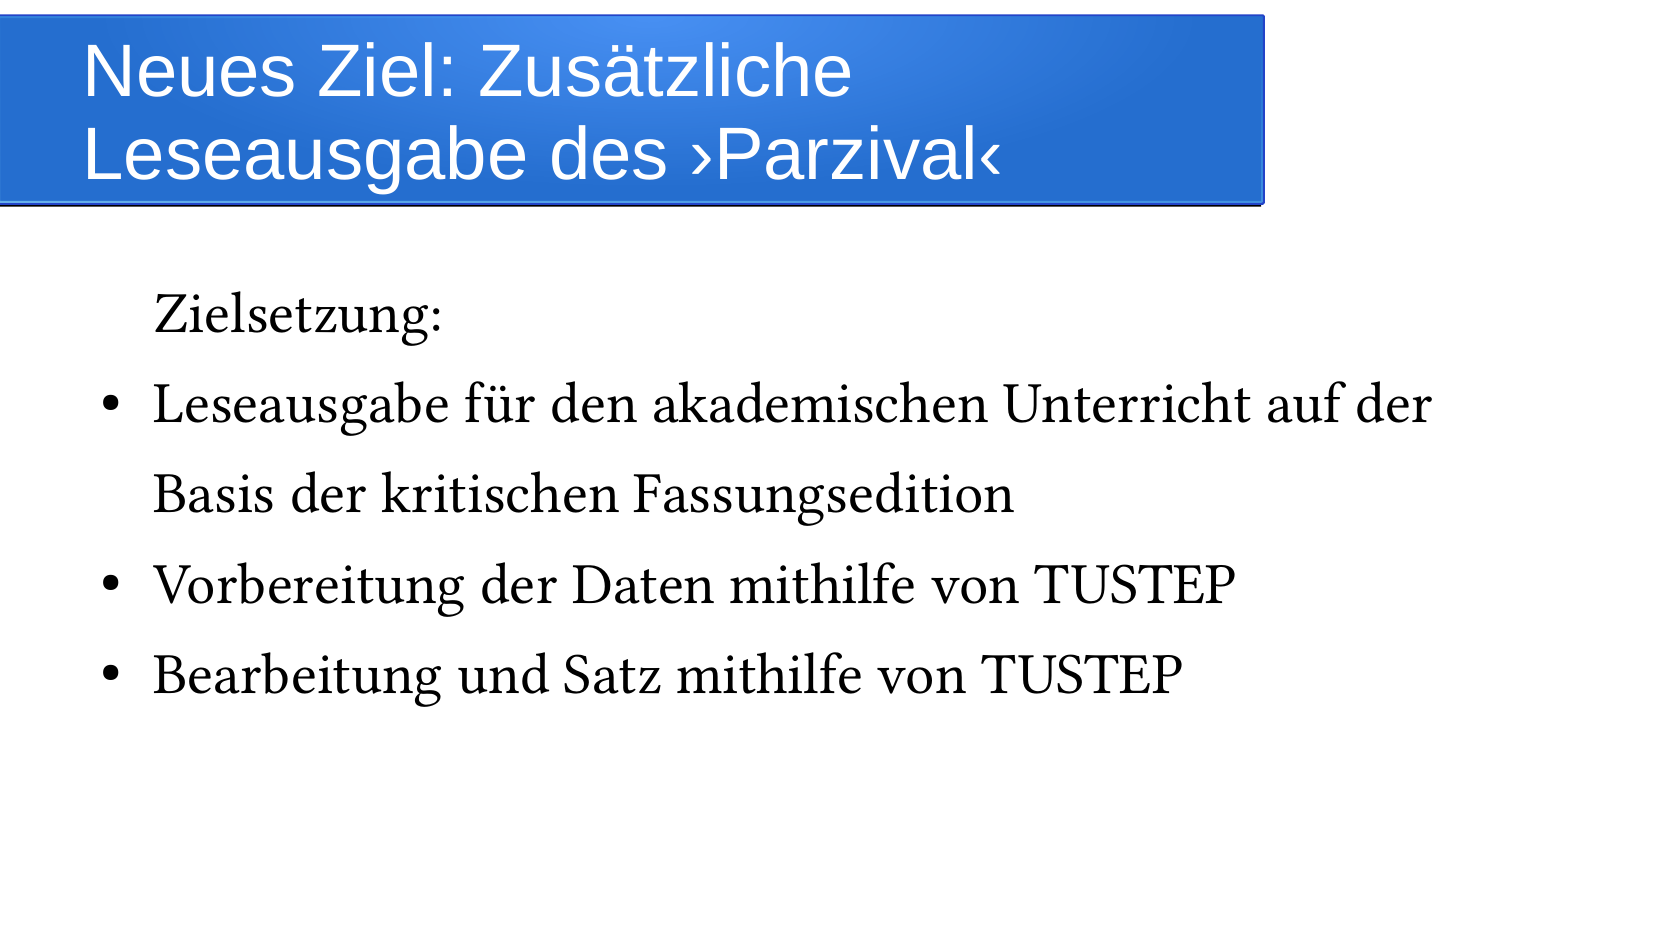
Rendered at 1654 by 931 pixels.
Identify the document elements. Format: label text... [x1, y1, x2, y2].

title Neues Ziel: Zusätzliche Leseausgabe des ›Parzival‹ [82, 29, 1235, 196]
list Zielsetzung: Leseausgabe für den akademischen Unterricht auf der Basis der kritischen Fassungsedition Vorbereitung der Daten mithilfe von TUSTEP Bearbeitung und Satz mithilfe von TUSTEP [82, 224, 1571, 764]
